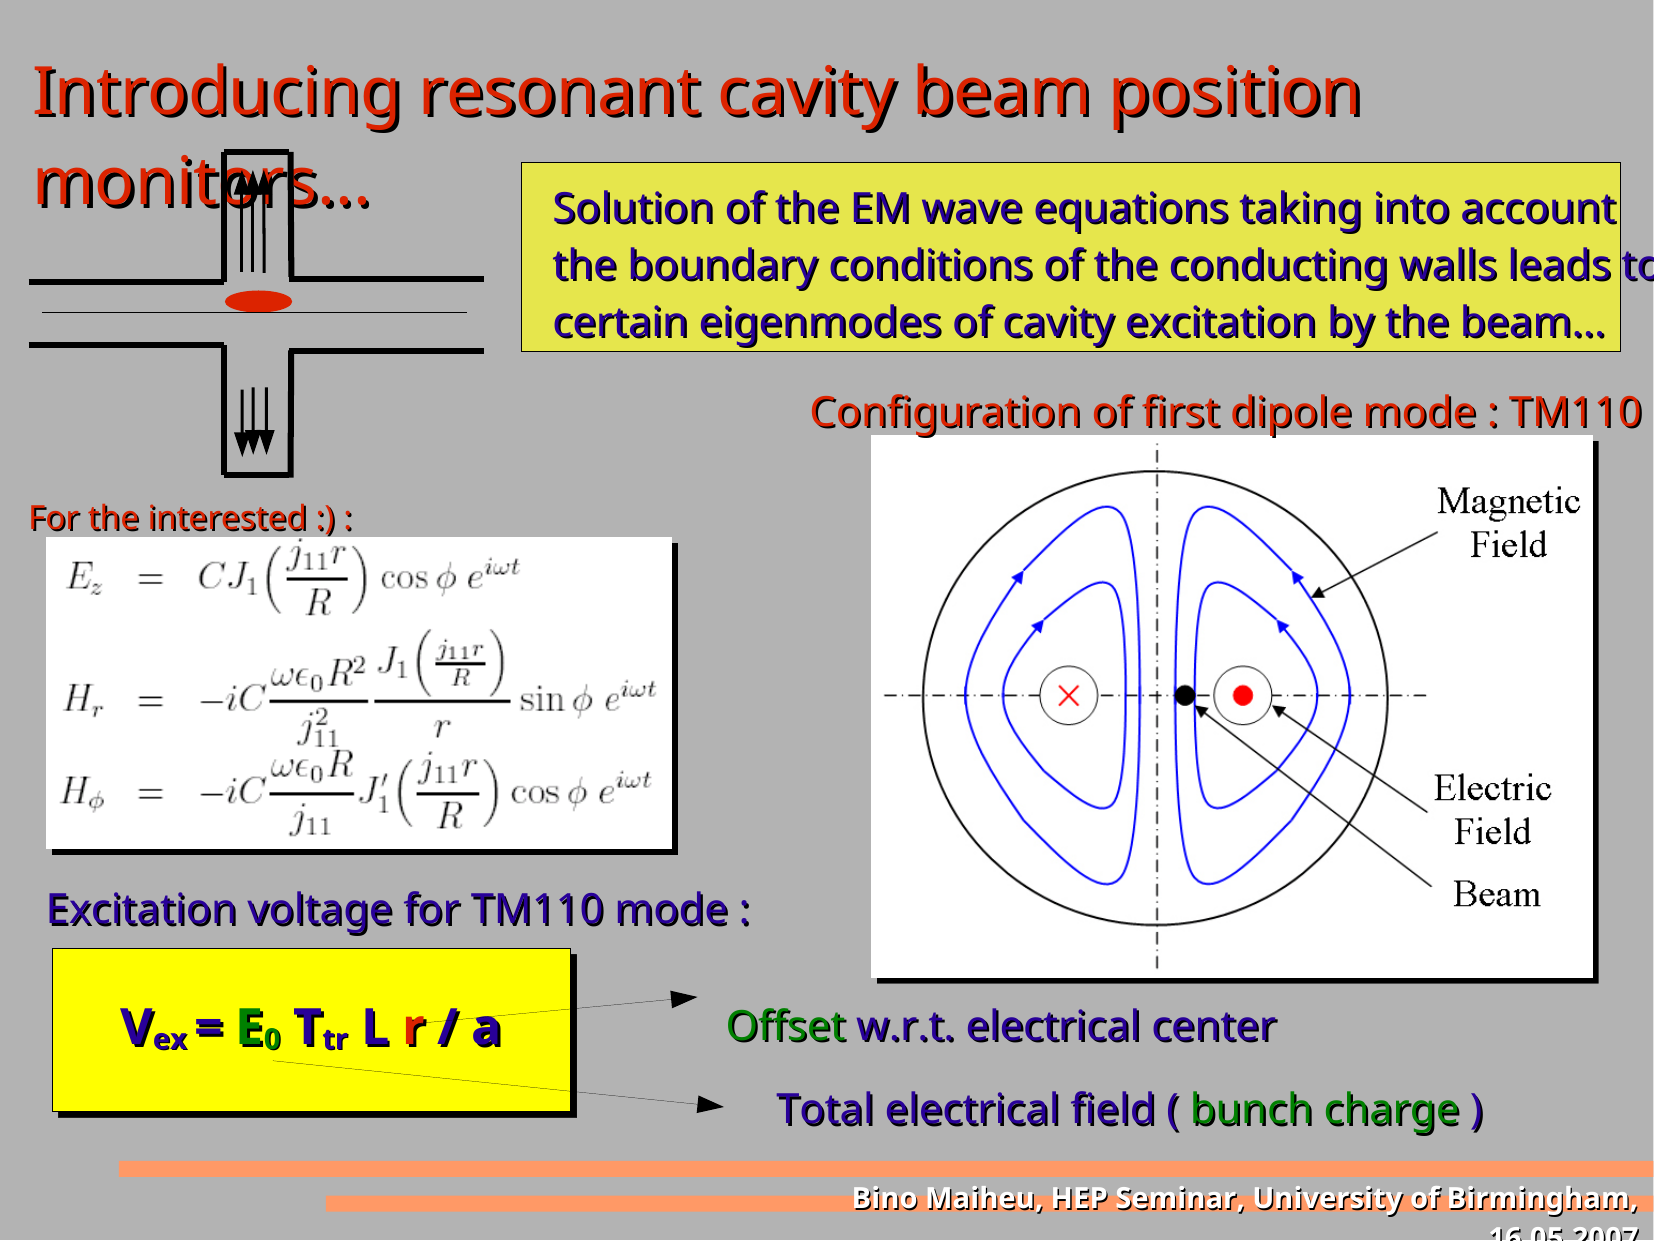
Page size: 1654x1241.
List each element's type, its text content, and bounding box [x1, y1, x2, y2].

text_box For the interested :) : [13, 486, 364, 542]
text_box Bino Maiheu, HEP Seminar, University of Birmingham, 16.05.2007 [684, 1170, 1654, 1221]
text_box Introducing resonant cavity beam position monitors... [17, 35, 1642, 131]
text_box Vex = E0 Ttr L r / a [105, 983, 508, 1076]
text_box Configuration of first dipole mode : TM110 [794, 374, 1608, 440]
picture [871, 440, 1593, 978]
text_box [52, 948, 571, 1112]
text_box [433, 1010, 571, 1091]
picture [46, 537, 672, 849]
text_box Offset w.r.t. electrical center [710, 988, 1266, 1054]
text_box [521, 162, 1621, 352]
text_box Excitation voltage for TM110 mode : [30, 871, 731, 937]
text_box [224, 290, 293, 312]
text_box Solution of the EM wave equations taking into account the boundary conditions of the conducting walls leads to certain eigenmodes of cavity excitation by the beam... [537, 170, 1621, 336]
text_box Total electrical field ( bunch charge ) [761, 1071, 1470, 1137]
